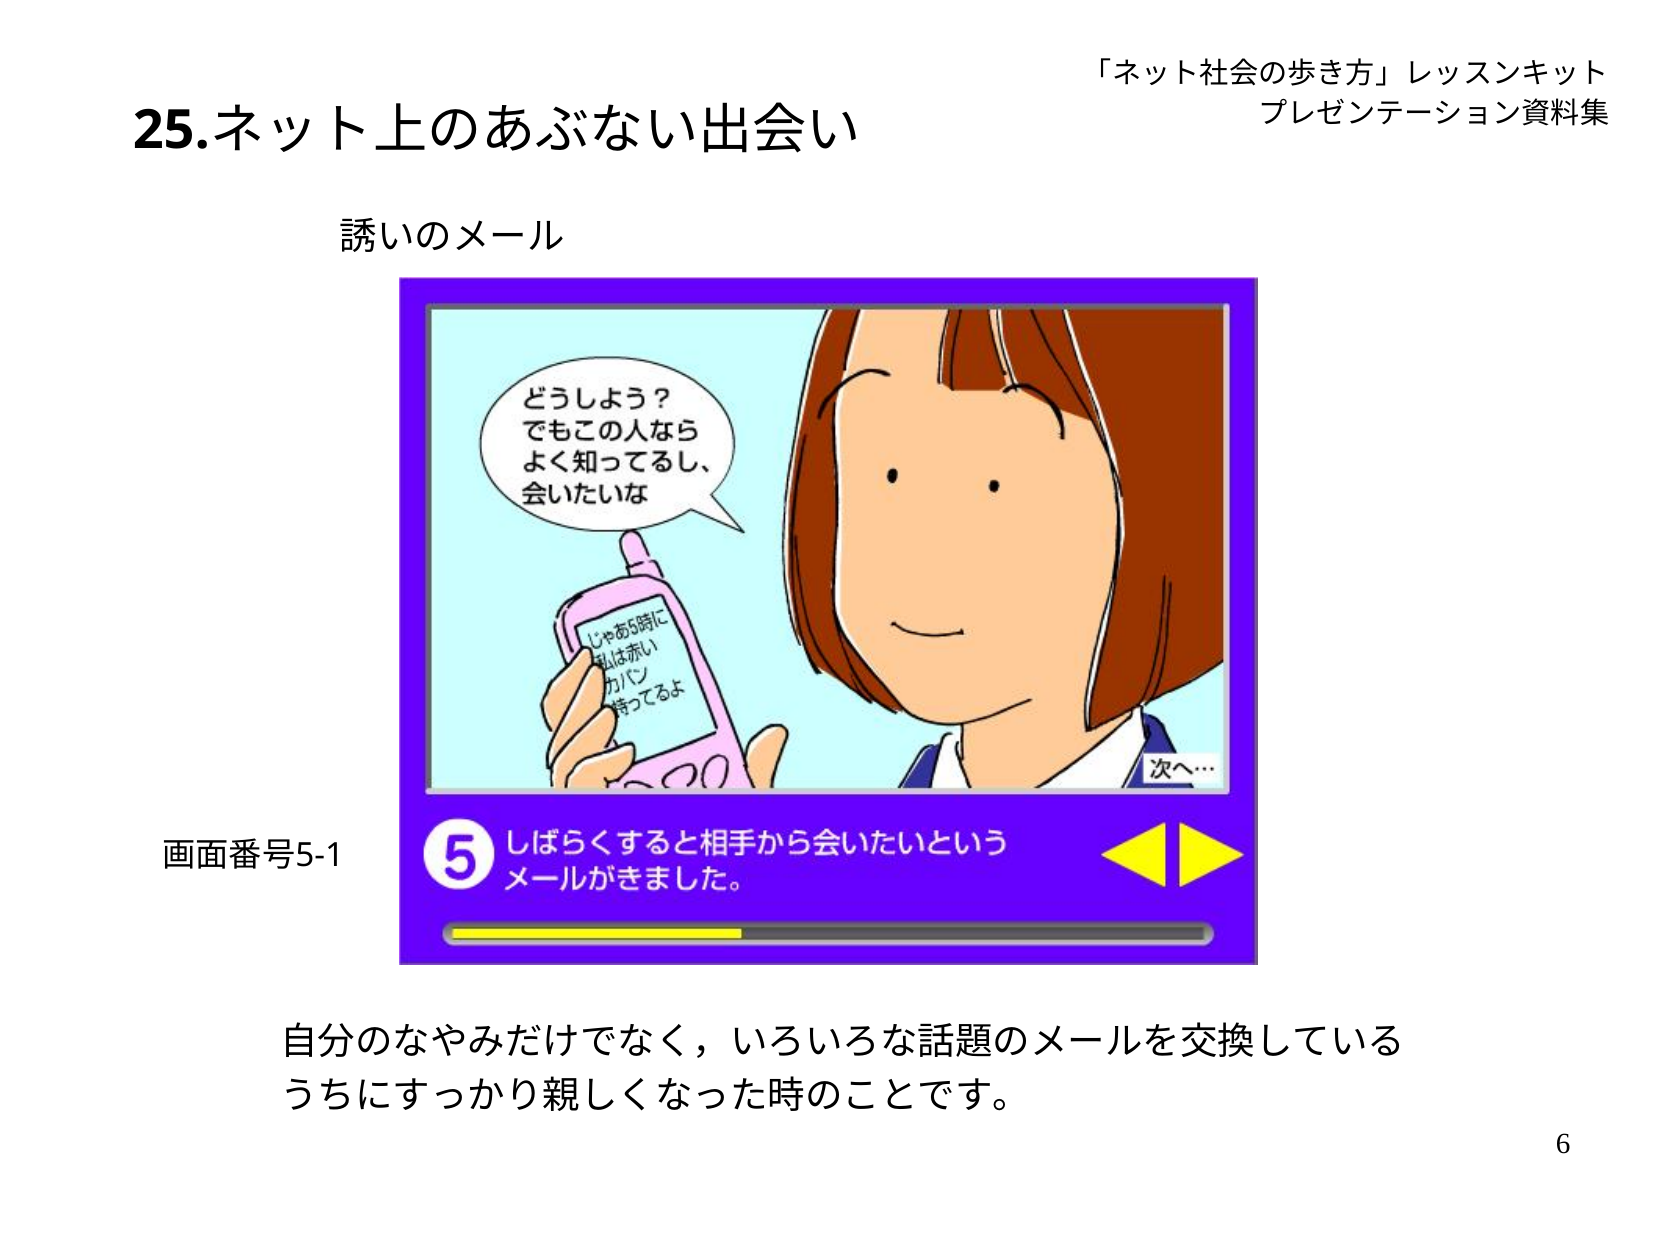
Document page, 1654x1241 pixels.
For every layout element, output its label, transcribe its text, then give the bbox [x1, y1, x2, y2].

text_box 「ネット社会の歩き方」レッスンキット プレゼンテーション資料集 [1062, 44, 1625, 139]
text_box 誘いのメール [324, 206, 857, 267]
picture [399, 277, 1258, 965]
text_box 画面番号5-1 [147, 826, 384, 882]
text_box 25.ネット上のあぶない出会い [118, 88, 1241, 169]
text_box 自分のなやみだけでなく，いろいろな話題のメールを交換しているうちにすっかり親しくなった時のことです。 [265, 1003, 1447, 1128]
